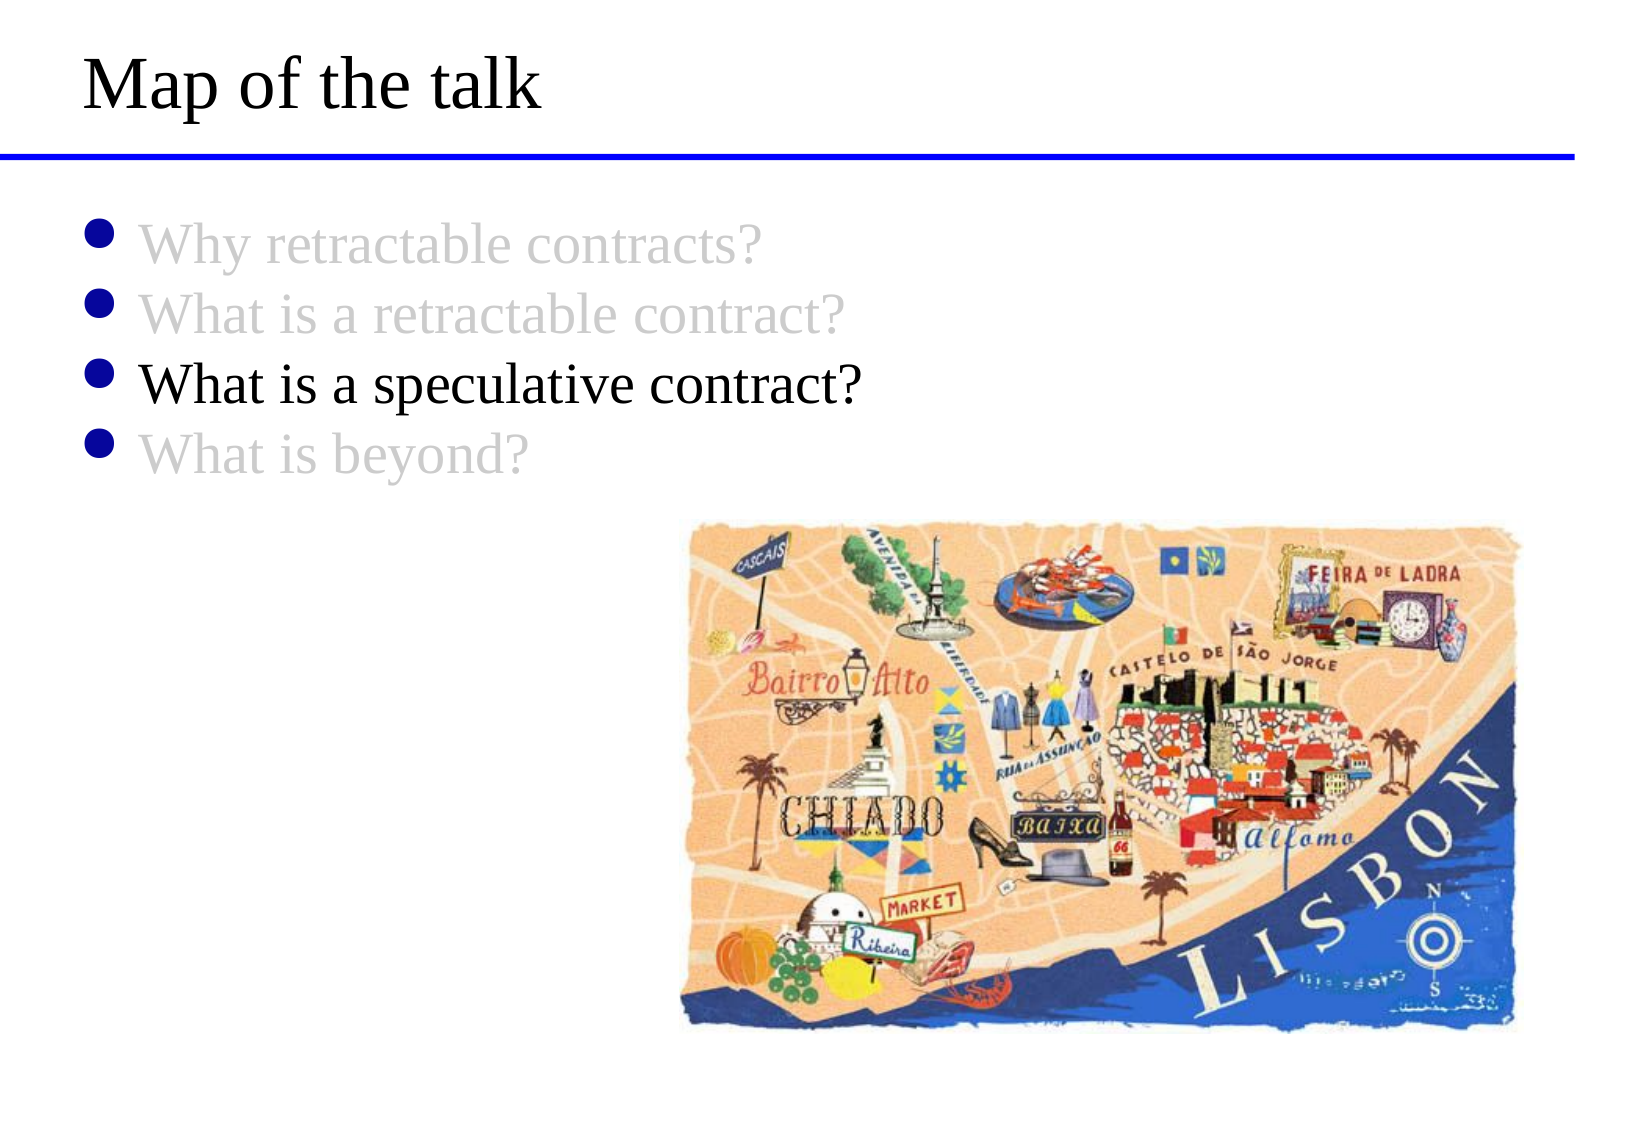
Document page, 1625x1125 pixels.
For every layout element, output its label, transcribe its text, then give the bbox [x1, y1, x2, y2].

text_box Why retractable contracts? What is a retractable contract? What is a speculative contract? What is beyond? [67, 198, 1478, 1061]
picture [679, 519, 1524, 1034]
text_box Map of the talk [67, 27, 1544, 131]
